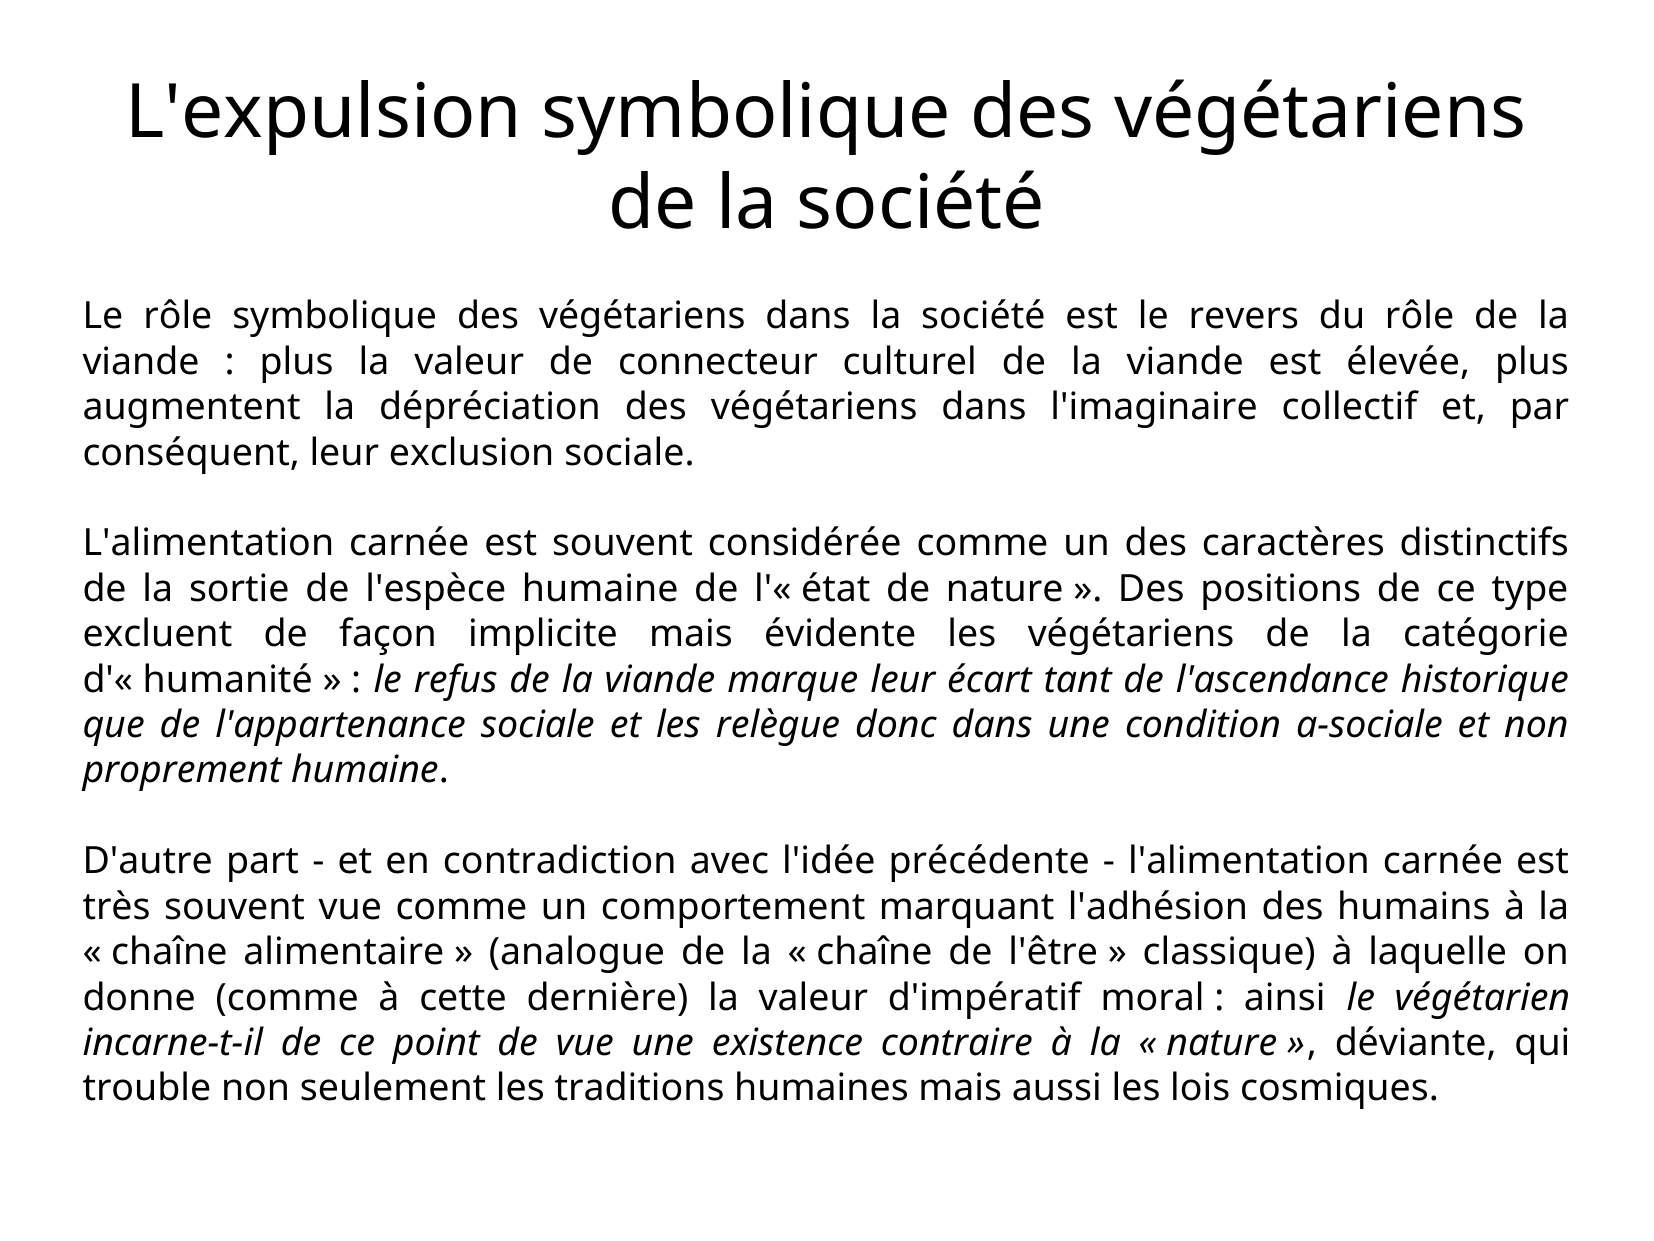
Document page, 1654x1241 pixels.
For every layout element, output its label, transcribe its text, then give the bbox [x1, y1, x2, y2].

subtitle Le rôle symbolique des végétariens dans la société est le revers du rôle de la viande : plus la valeur de connecteur culturel de la viande est élevée, plus augmentent la dépréciation des végétariens dans l'imaginaire collectif et, par conséquent, leur exclusion sociale. L'alimentation carnée est souvent considérée comme un des caractères distinctifs de la sortie de l'espèce humaine de l'« état de nature ». Des positions de ce type excluent de façon implicite mais évidente les végétariens de la catégorie d'« humanité » : le refus de la viande marque leur écart tant de l'ascendance historique que de l'appartenance sociale et les relègue donc dans une condition a-sociale et non proprement humaine. D'autre part - et en contradiction avec l'idée précédente - l'alimentation carnée est très souvent vue comme un comportement marquant l'adhésion des humains à la « chaîne alimentaire » (analogue de la « chaîne de l'être » classique) à laquelle on donne (comme à cette dernière) la valeur d'impératif moral : ainsi le végétarien incarne-t-il de ce point de vue une existence contraire à la « nature », déviante, qui trouble non seulement les traditions humaines mais aussi les lois cosmiques. [82, 297, 1571, 1102]
title L'expulsion symbolique des végétariens de la société [82, 56, 1571, 249]
